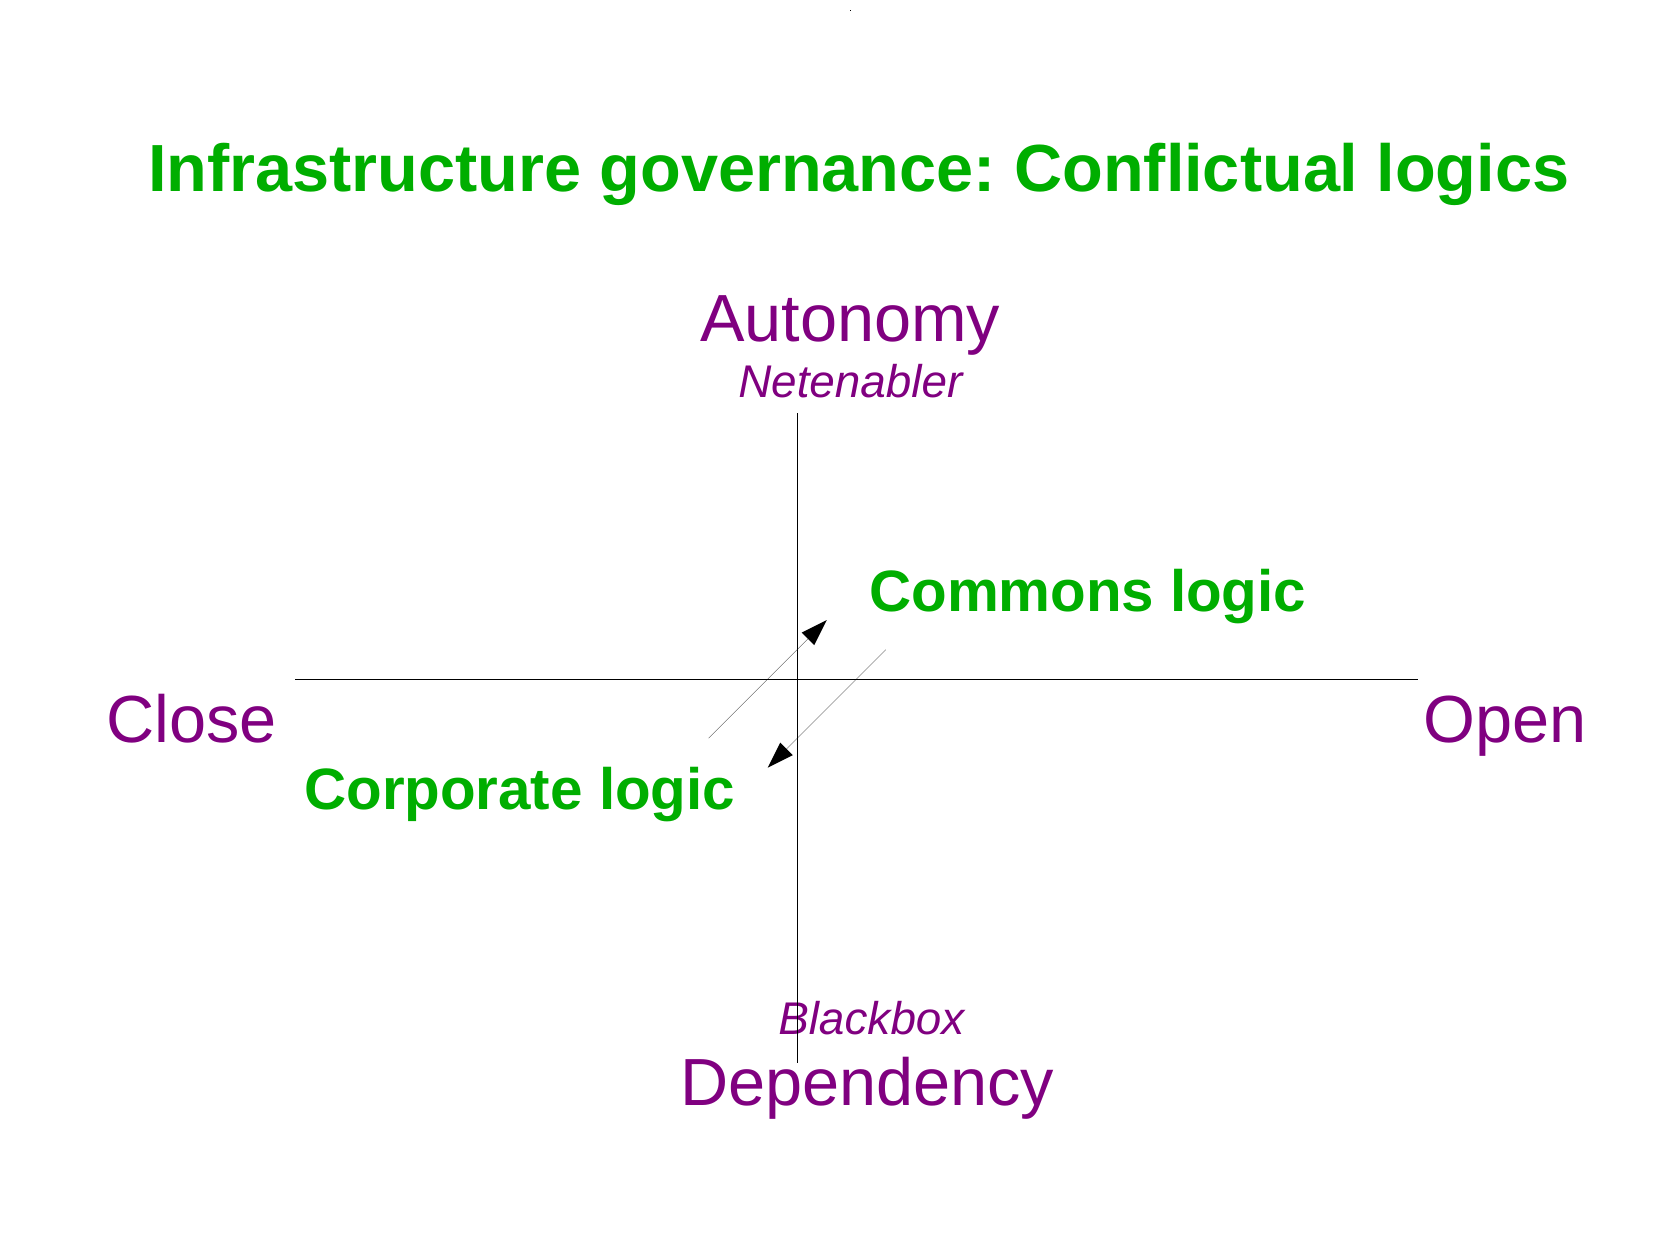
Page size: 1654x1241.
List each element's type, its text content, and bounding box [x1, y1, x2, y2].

text_box Infrastructure governance: Conflictual logics Autonomy Netenabler Commons logic Close Open Corporate logic Blackbox Dependency [106, 10, 1595, 1241]
